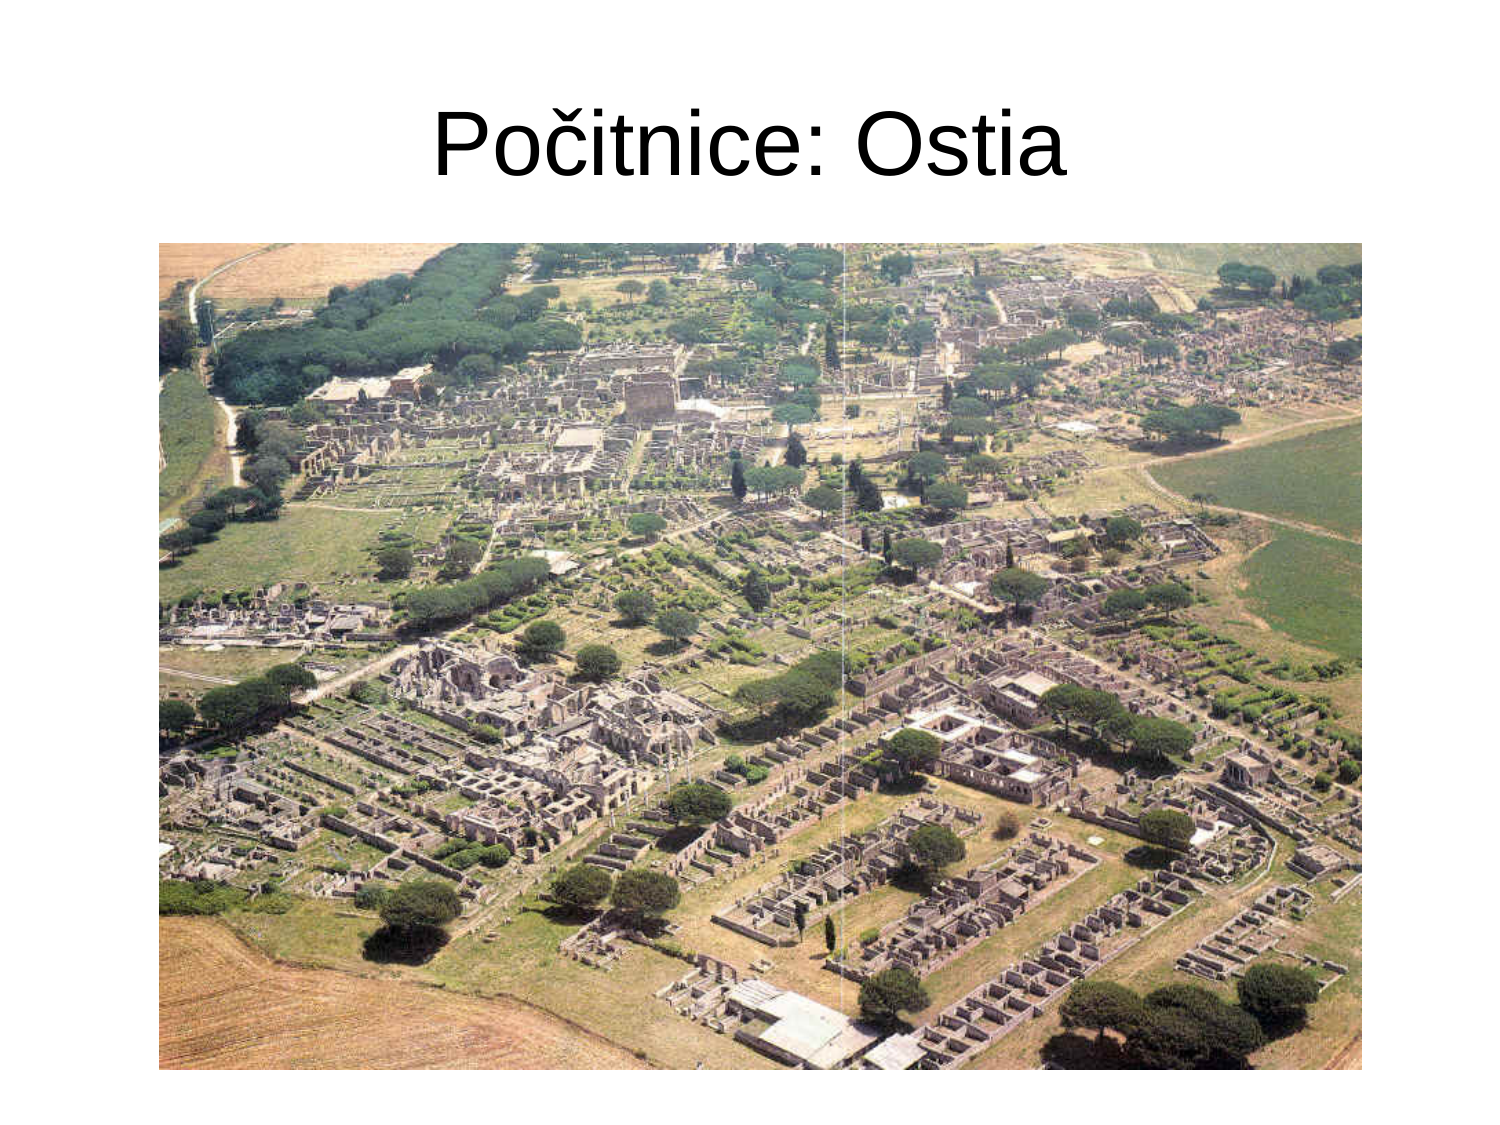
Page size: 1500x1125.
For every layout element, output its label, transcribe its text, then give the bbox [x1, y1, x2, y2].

picture [159, 243, 1362, 1070]
title Počitnice: Ostia [75, 45, 1426, 233]
